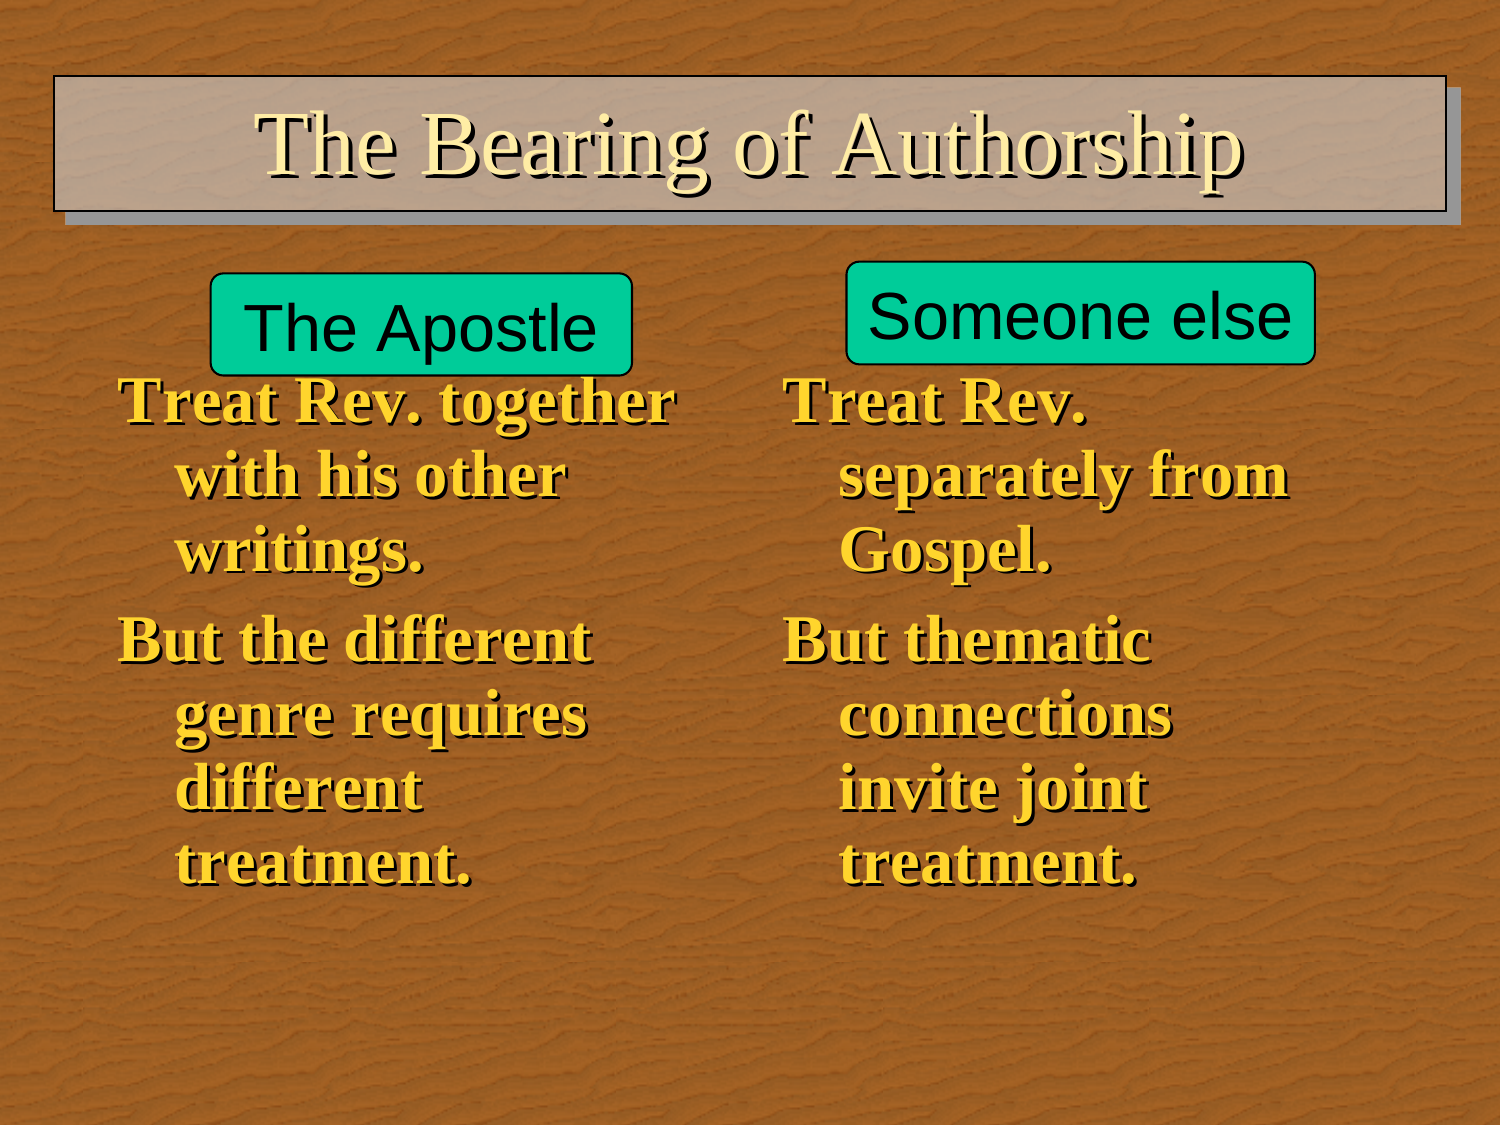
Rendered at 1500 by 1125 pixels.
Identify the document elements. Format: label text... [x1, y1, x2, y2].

picture [0, 0, 1500, 1125]
title The Bearing of Authorship [65, 85, 1435, 203]
list Treat Rev. together with his other writings. But the different genre requires different treatment. [102, 355, 745, 1051]
text_box The Apostle [210, 273, 633, 376]
list Treat Rev. separately from Gospel. But thematic connections invite joint treatment. [767, 355, 1351, 1051]
text_box Someone else [846, 261, 1315, 365]
